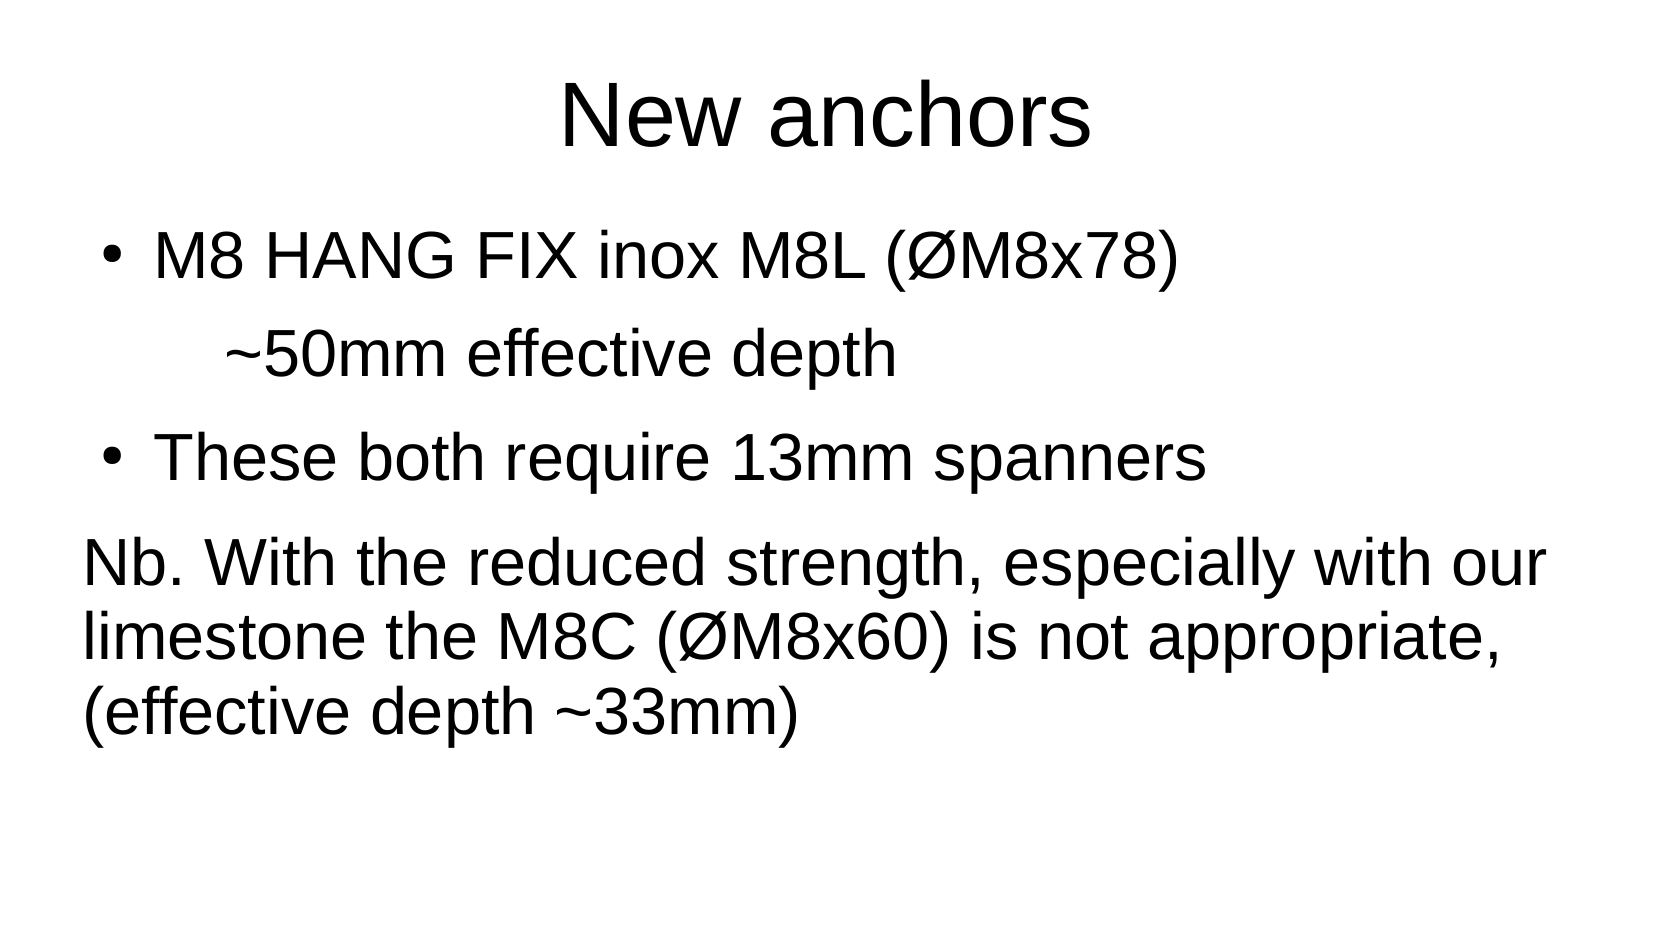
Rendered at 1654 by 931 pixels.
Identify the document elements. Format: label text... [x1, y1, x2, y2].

list M8 HANG FIX inox M8L (ØM8x78) ~50mm effective depth These both require 13mm spanners Nb. With the reduced strength, especially with our limestone the M8C (ØM8x60) is not appropriate, (effective depth ~33mm) [82, 217, 1571, 886]
title New anchors [82, 37, 1571, 193]
